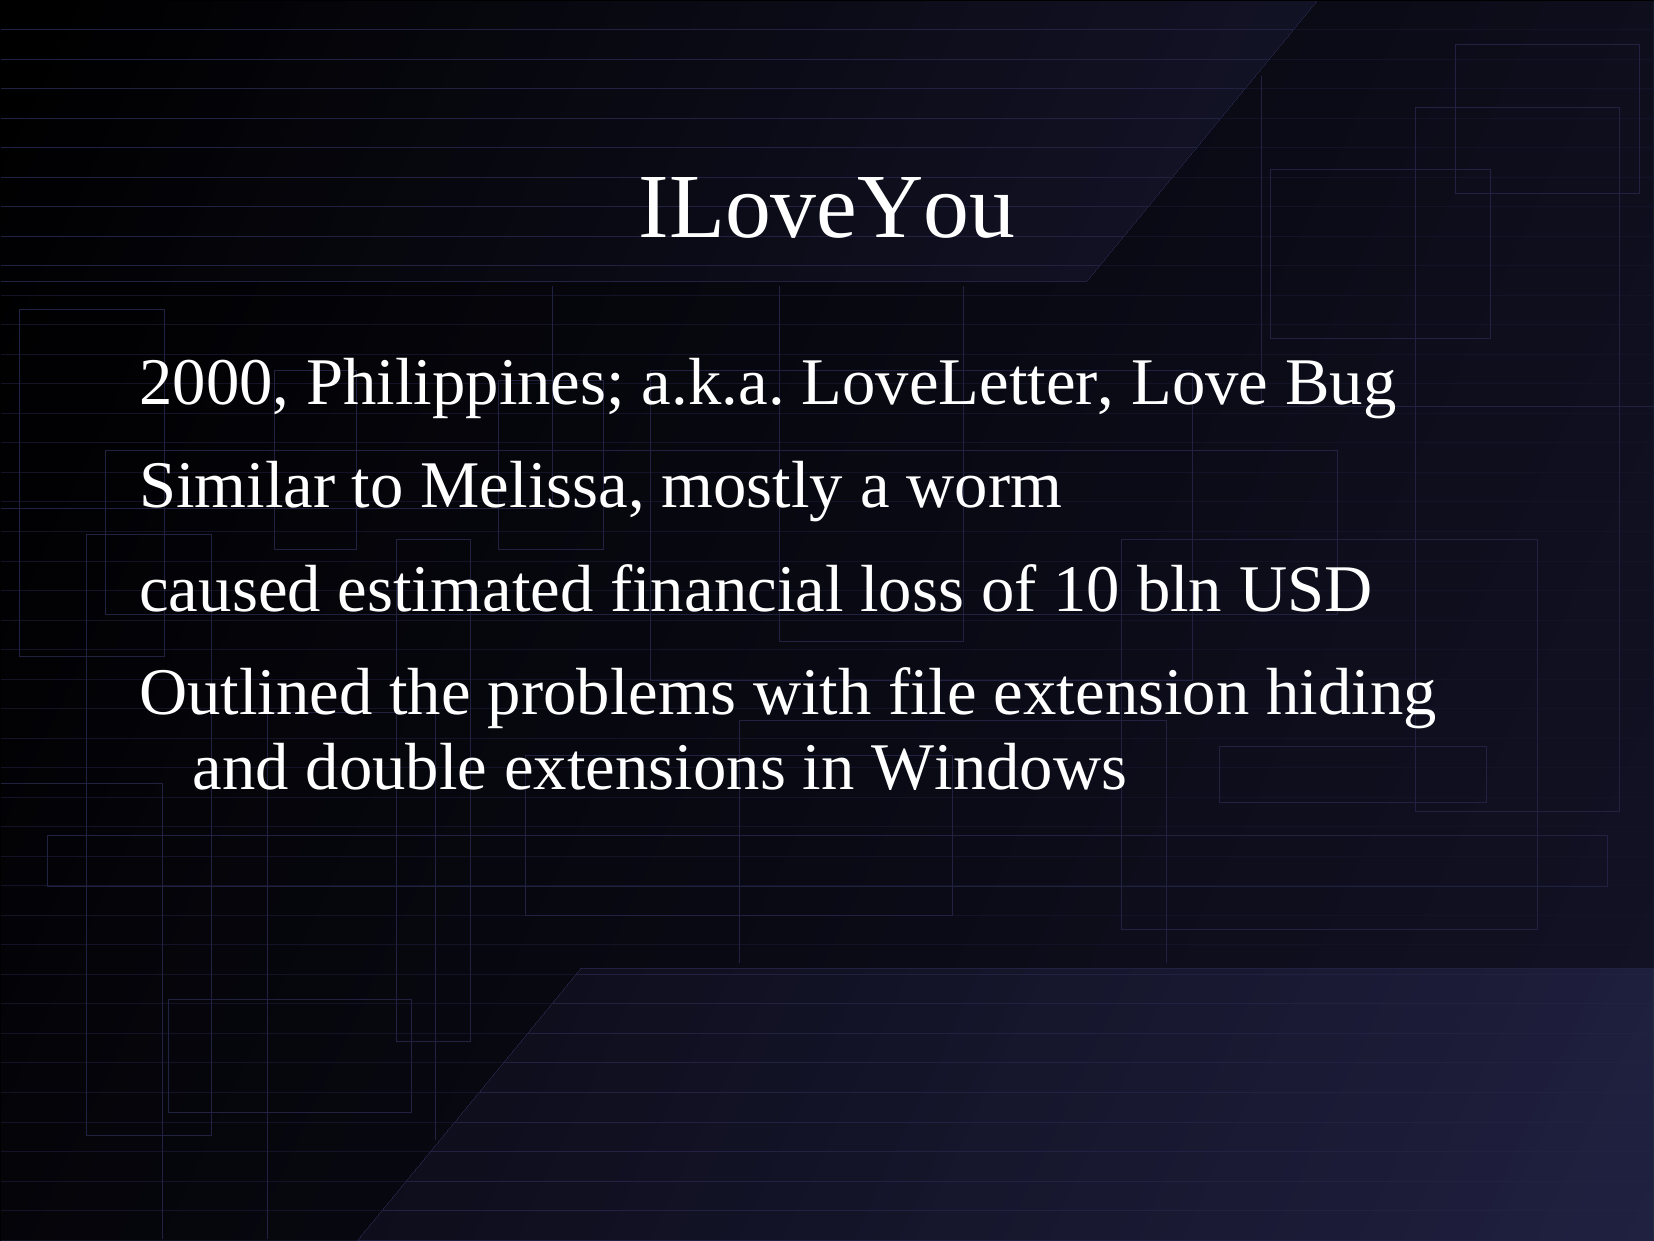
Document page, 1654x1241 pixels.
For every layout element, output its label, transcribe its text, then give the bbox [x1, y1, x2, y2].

list 2000, Philippines; a.k.a. LoveLetter, Love Bug Similar to Melissa, mostly a worm caused estimated financial loss of 10 bln USD Outlined the problems with file extension hiding and double extensions in Windows [121, 344, 1534, 1127]
title ILoveYou [121, 102, 1534, 311]
